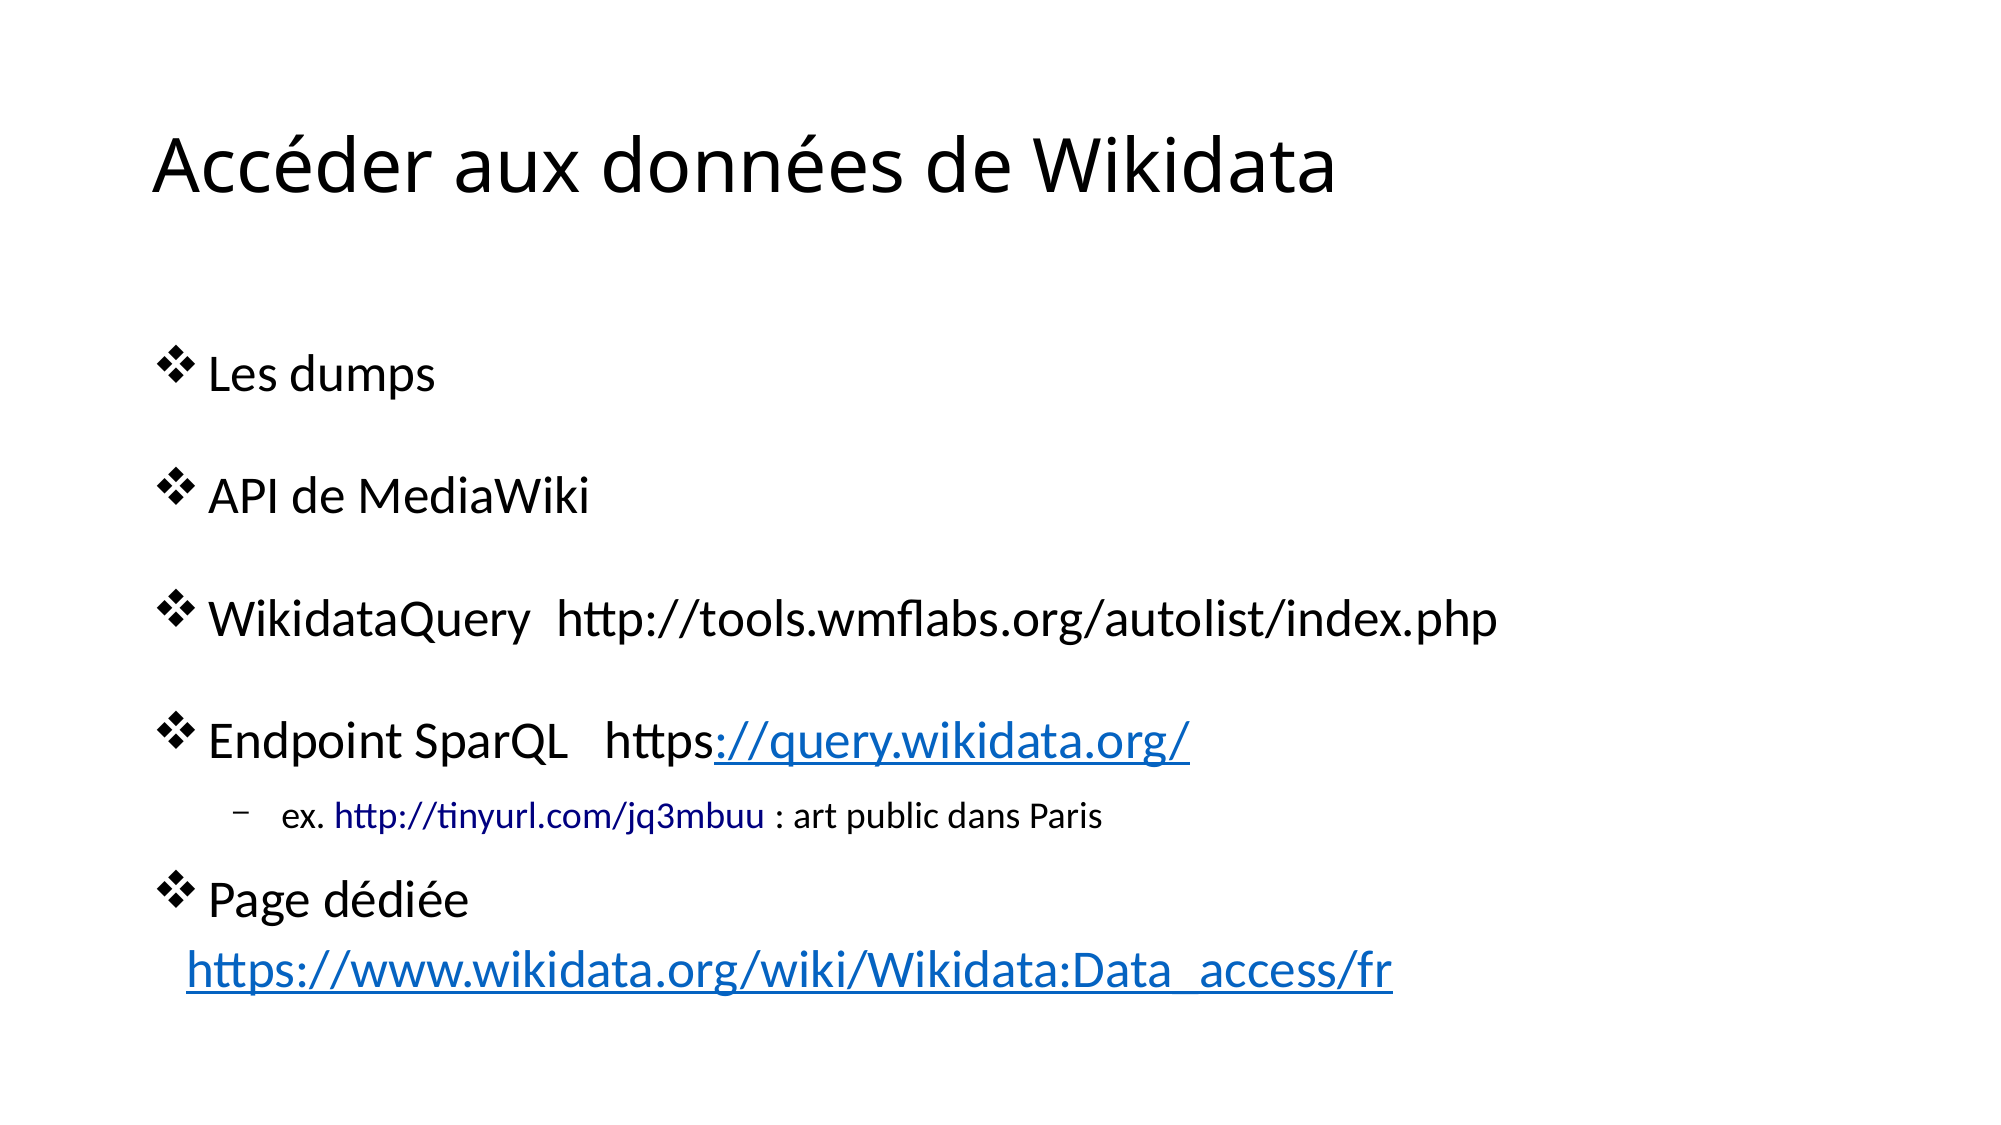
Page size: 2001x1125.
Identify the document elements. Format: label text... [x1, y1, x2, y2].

title Accéder aux données de Wikidata [137, 59, 1863, 278]
list Les dumps API de MediaWiki WikidataQuery http://tools.wmflabs.org/autolist/index.php Endpoint SparQL https://query.wikidata.org/ ex. http://tinyurl.com/jq3mbuu : art public dans Paris Page dédiée https://www.wikidata.org/wiki/Wikidata:Data_access/fr [137, 299, 1648, 1020]
